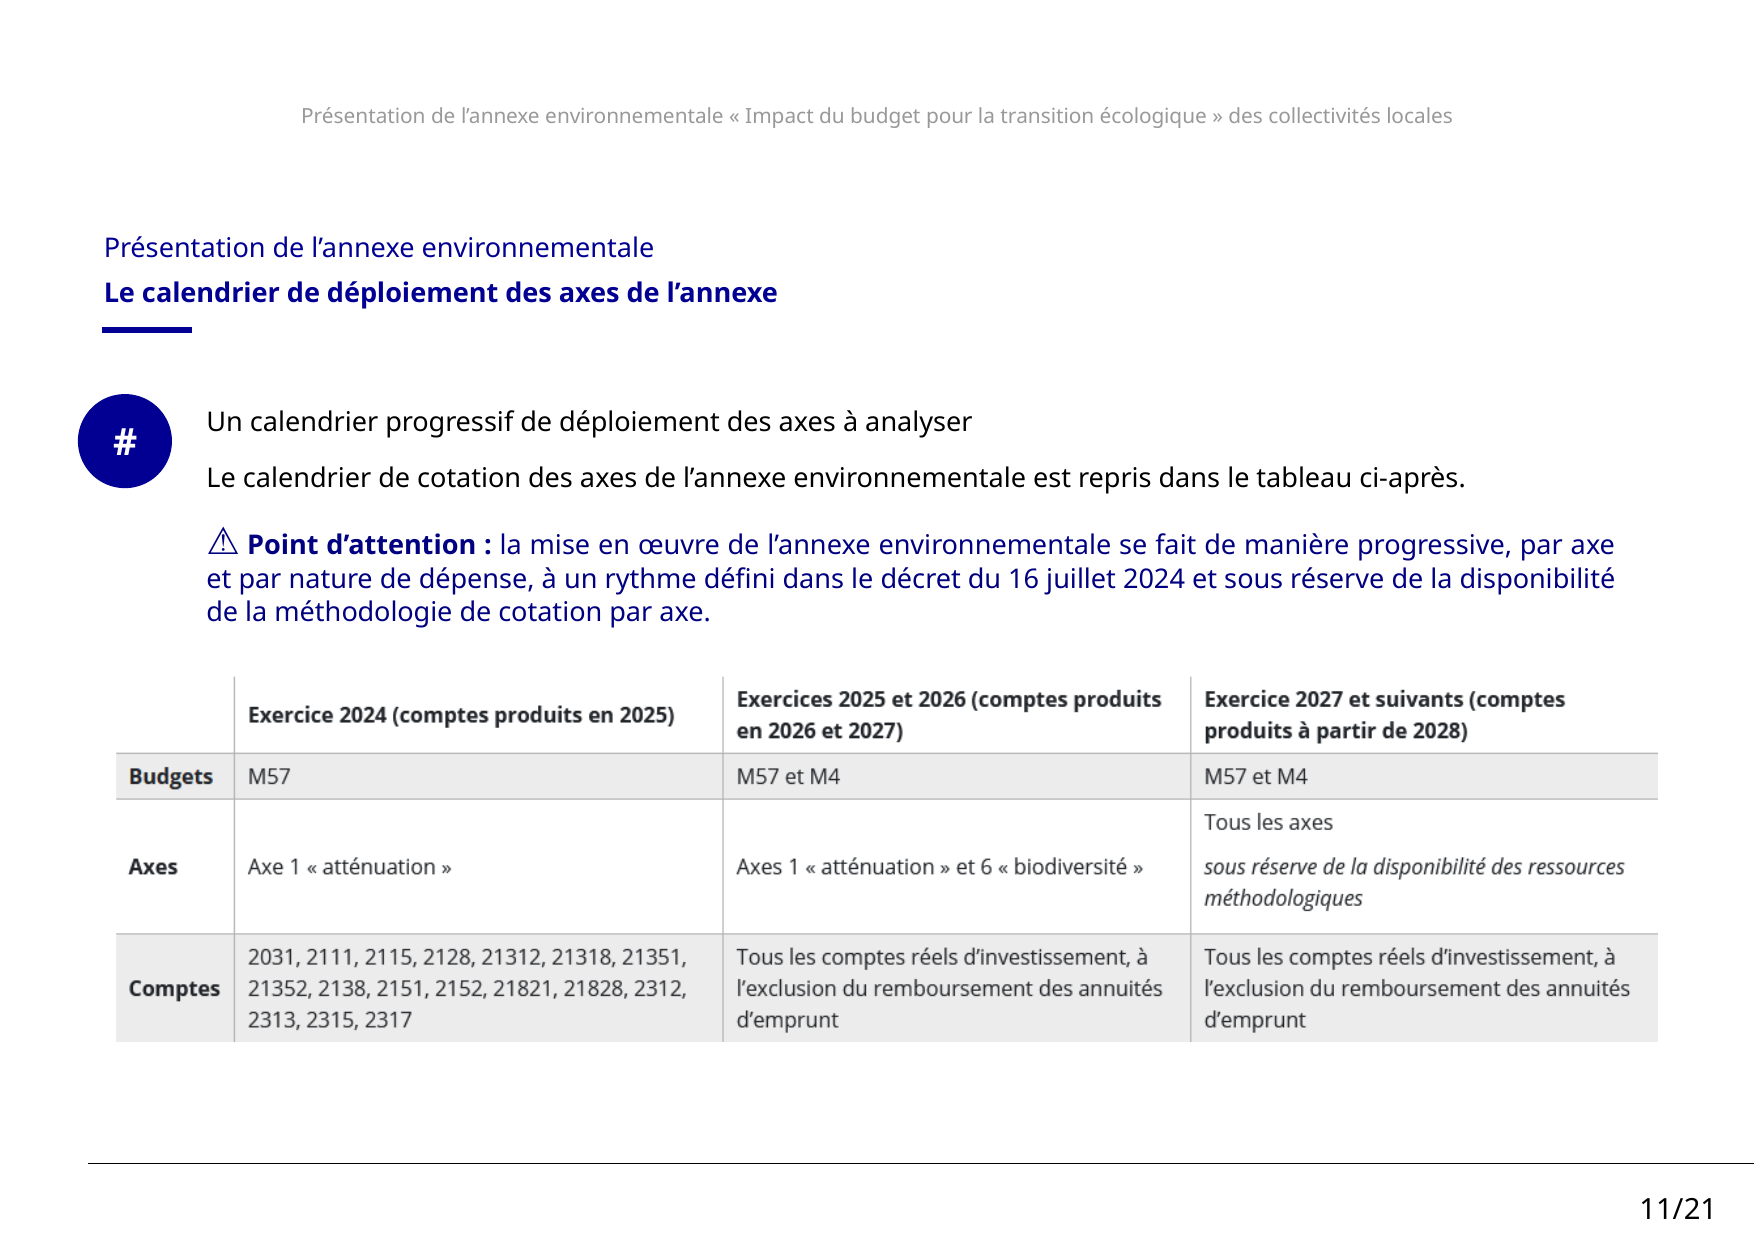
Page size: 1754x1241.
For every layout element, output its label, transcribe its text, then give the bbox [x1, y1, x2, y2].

text_box [77, 394, 172, 489]
text_box Présentation de l’annexe environnementale Le calendrier de déploiement des axes de l’annexe [88, 208, 1489, 323]
text_box # [98, 403, 152, 479]
text_box Présentation de l’annexe environnementale « Impact du budget pour la transition écologique » des collectivités locales [267, 82, 1487, 143]
text_box <numéro>/21 [1515, 1181, 1732, 1237]
picture [115, 673, 1658, 1042]
text_box Un calendrier progressif de déploiement des axes à analyser Le calendrier de cotation des axes de l’annexe environnementale est repris dans le tableau ci-après. ⚠ Point d’attention : la mise en œuvre de l’annexe environnementale se fait de manière progressive, par axe et par nature de dépense, à un rythme défini dans le décret du 16 juillet 2024 et sous réserve de la disponibilité de la méthodologie de cotation par axe. [191, 389, 1630, 642]
